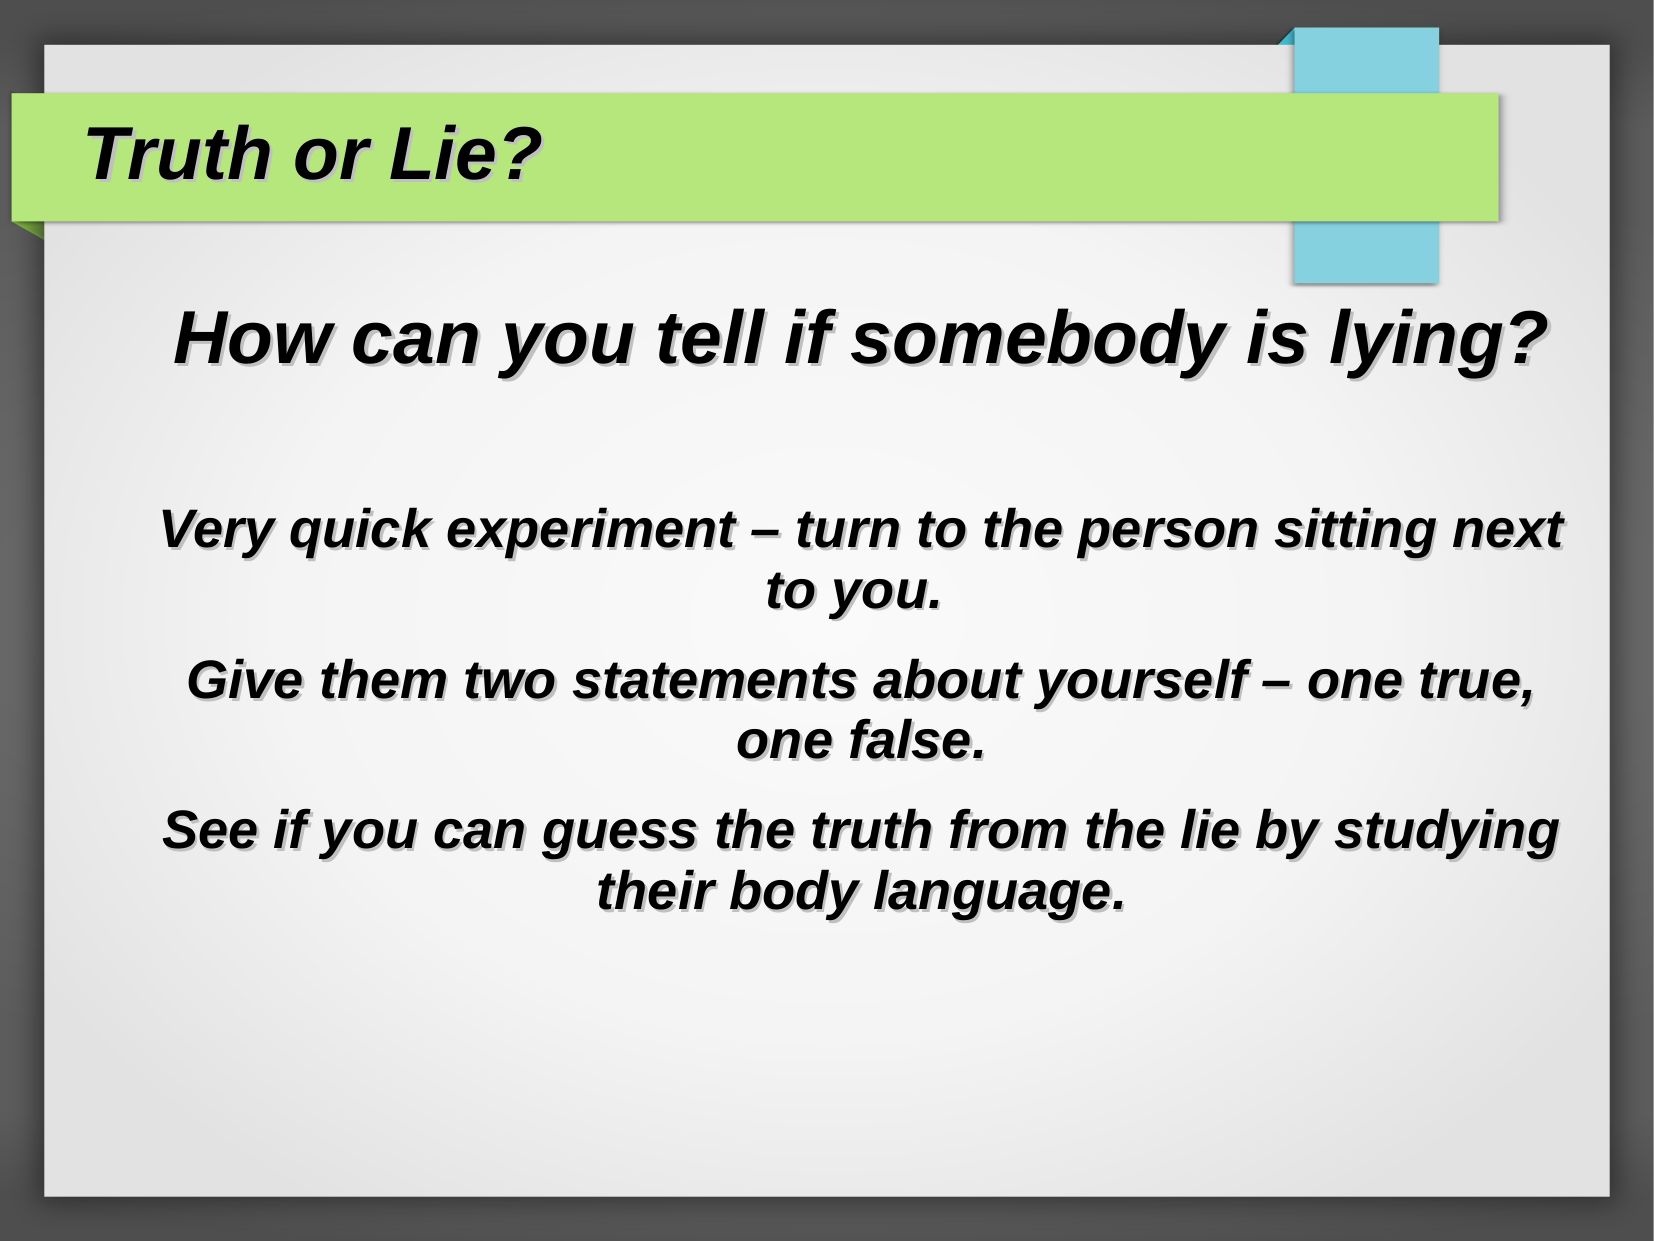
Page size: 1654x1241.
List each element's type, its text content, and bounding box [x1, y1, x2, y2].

list How can you tell if somebody is lying? Very quick experiment – turn to the person sitting next to you. Give them two statements about yourself – one true, one false. See if you can guess the truth from the lie by studying their body language. [82, 295, 1571, 1015]
picture [0, 0, 1654, 1241]
title Truth or Lie? [82, 94, 1264, 213]
